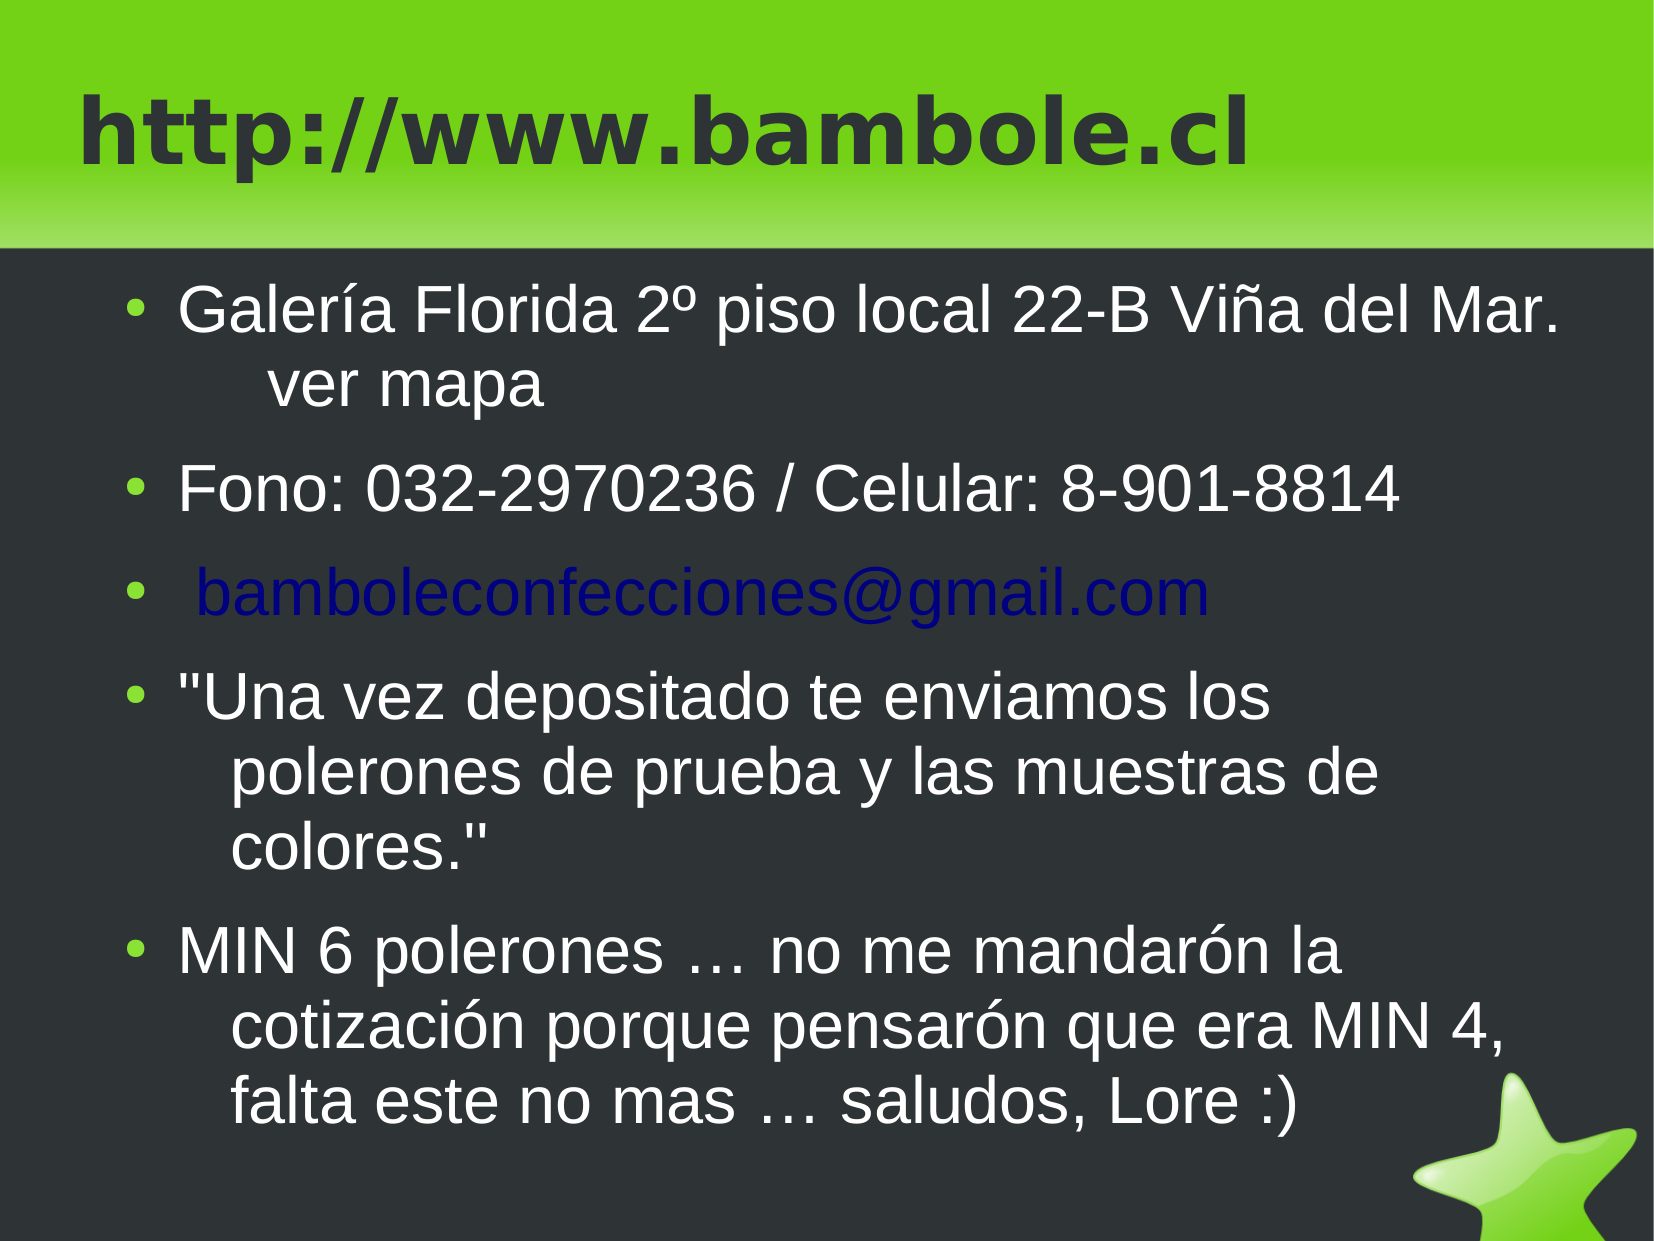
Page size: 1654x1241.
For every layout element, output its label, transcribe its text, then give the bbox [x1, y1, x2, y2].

title http://www.bambole.cl [76, 36, 1565, 229]
picture [0, 0, 1654, 1241]
list Galería Florida 2º piso local 22-B Viña del Mar. ver mapa Fono: 032-2970236 / Celular: 8-901-8814 bamboleconfecciones@gmail.com ''Una vez depositado te enviamos los polerones de prueba y las muestras de colores.'' MIN 6 polerones … no me mandarón la cotización porque pensarón que era MIN 4, falta este no mas … saludos, Lore :) [88, 271, 1577, 1221]
